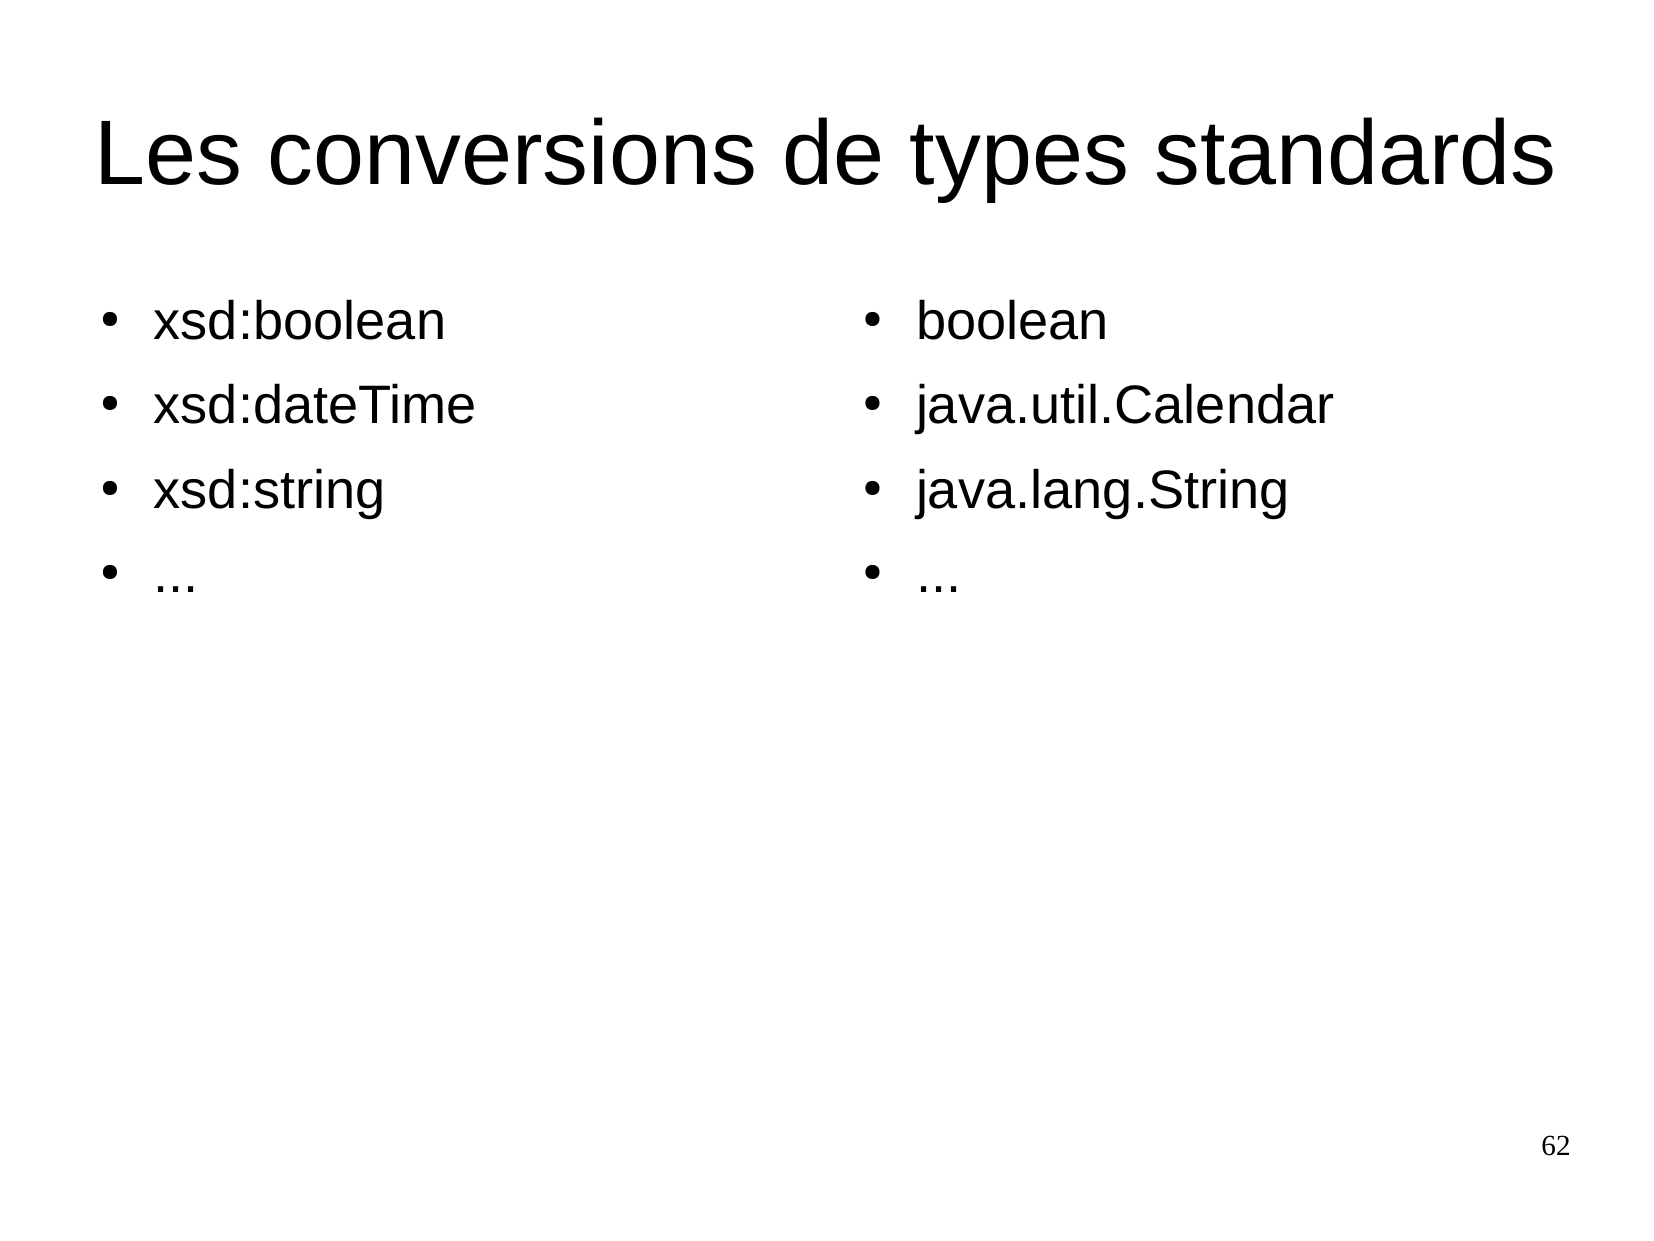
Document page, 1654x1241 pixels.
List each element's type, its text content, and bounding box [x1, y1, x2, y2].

list boolean java.util.Calendar java.lang.String ... [845, 290, 1572, 1094]
title Les conversions de types standards [82, 49, 1571, 257]
list xsd:boolean xsd:dateTime xsd:string ... [82, 290, 809, 1109]
